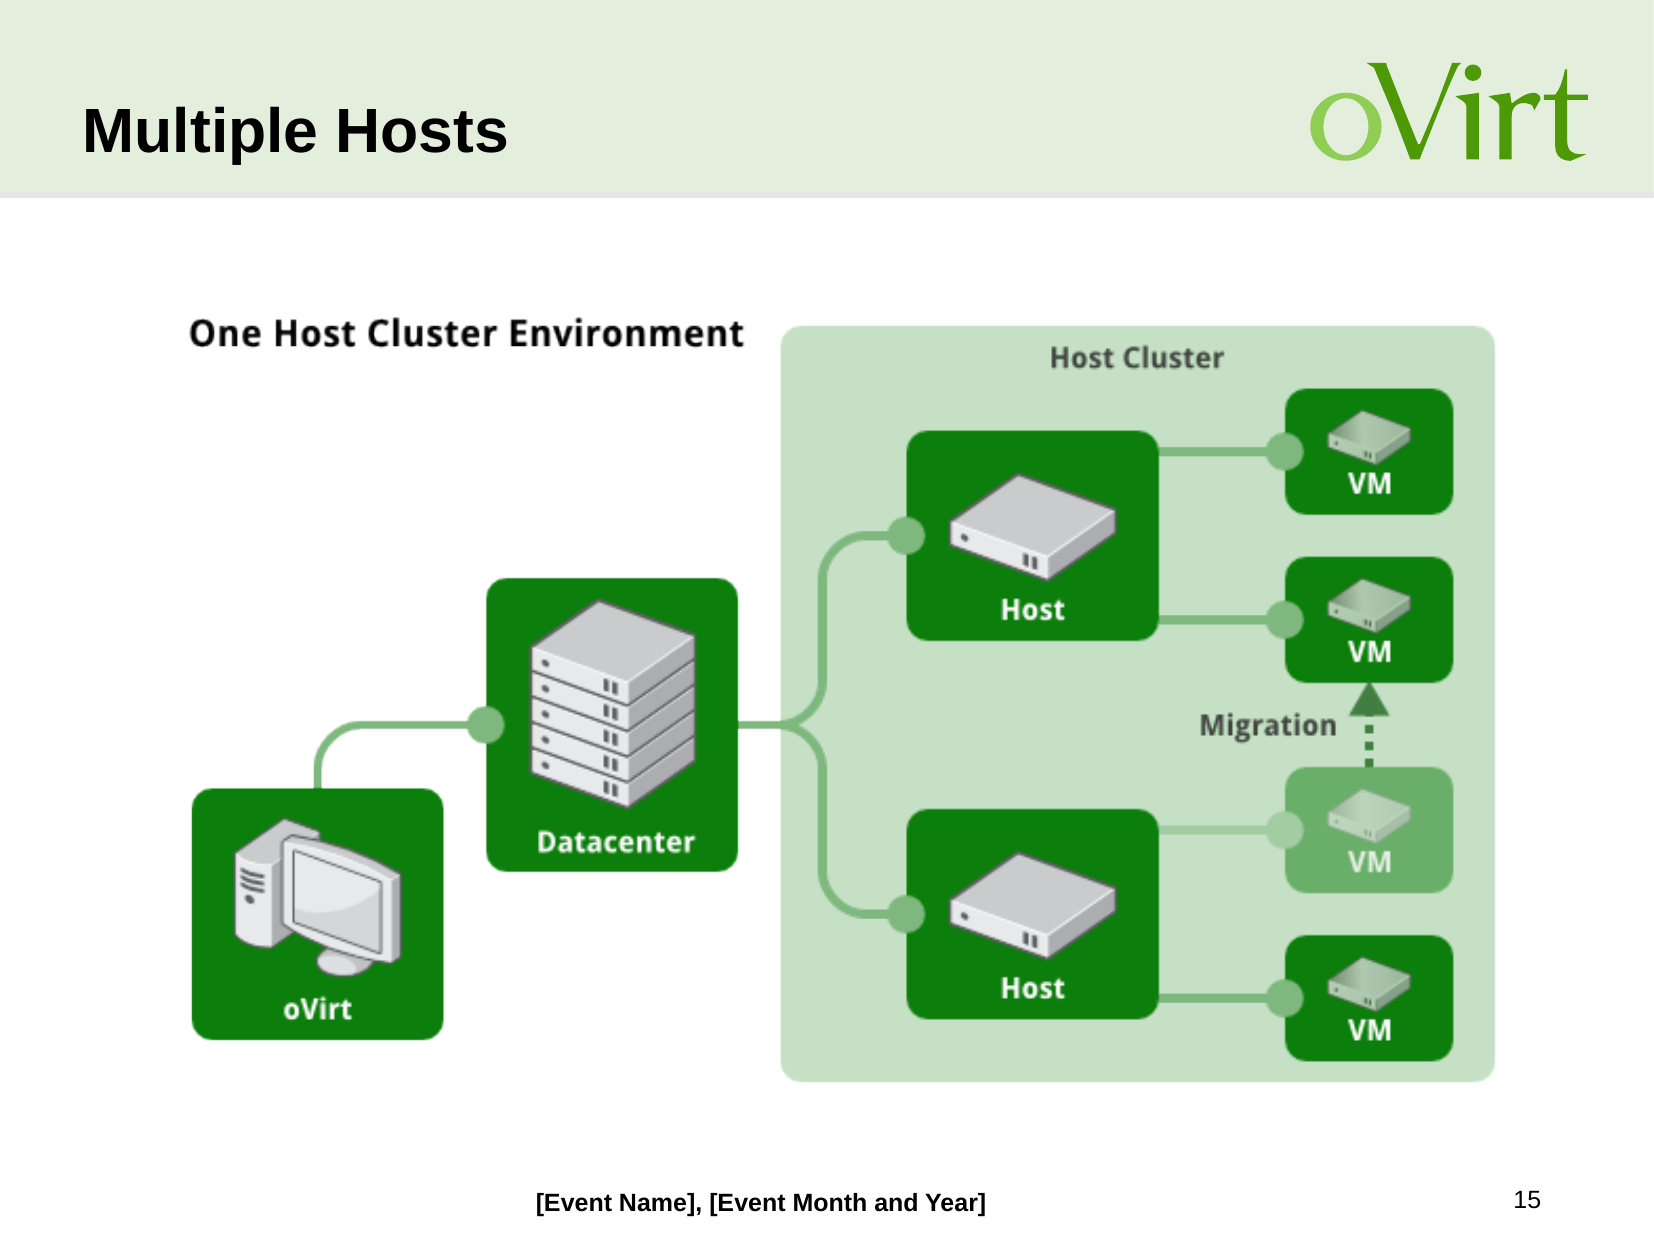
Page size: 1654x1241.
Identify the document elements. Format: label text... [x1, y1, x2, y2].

title Multiple Hosts [82, 37, 1571, 226]
picture [150, 284, 1538, 1126]
